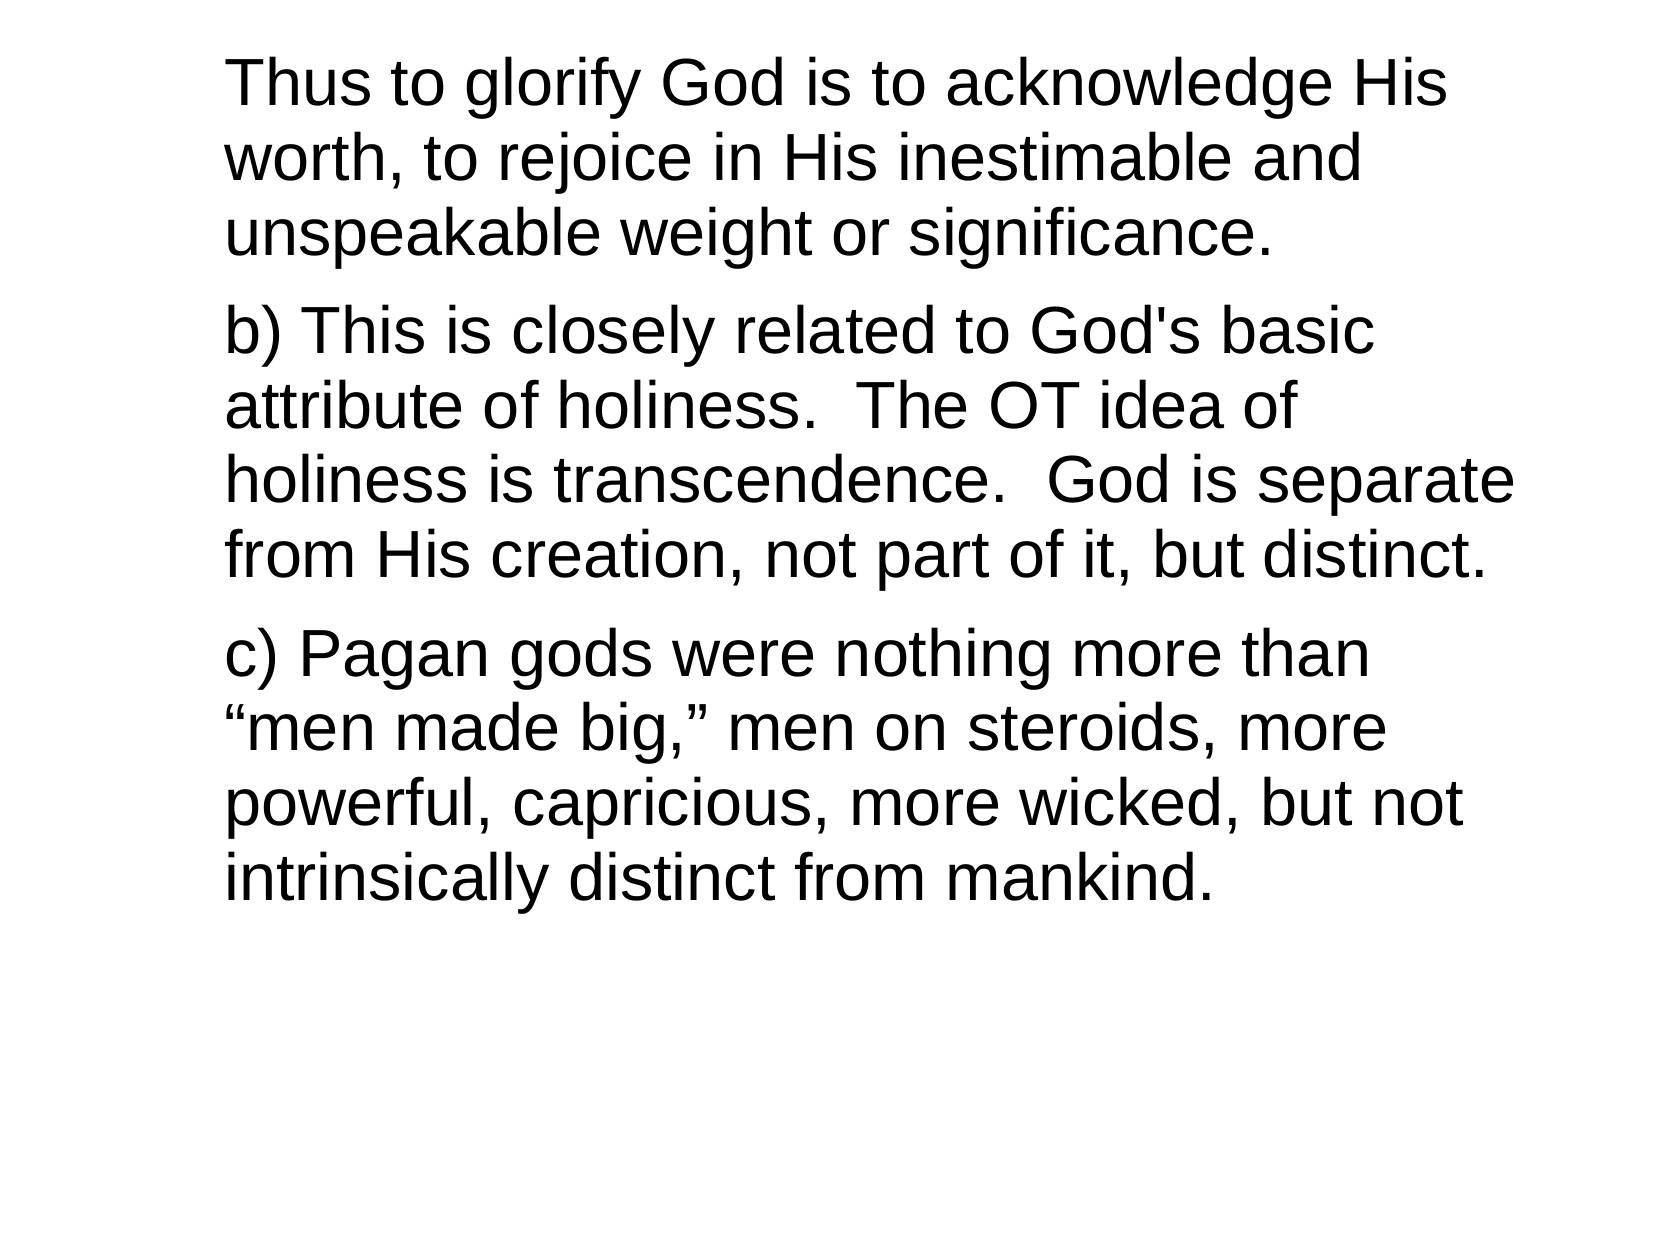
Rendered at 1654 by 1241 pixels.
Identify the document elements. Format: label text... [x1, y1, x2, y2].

list Thus to glorify God is to acknowledge His worth, to rejoice in His inestimable and unspeakable weight or significance. b) This is closely related to God's basic attribute of holiness. The OT idea of holiness is transcendence. God is separate from His creation, not part of it, but distinct. c) Pagan gods were nothing more than “men made big,” men on steroids, more powerful, capricious, more wicked, but not intrinsically distinct from mankind. [82, 45, 1538, 1171]
